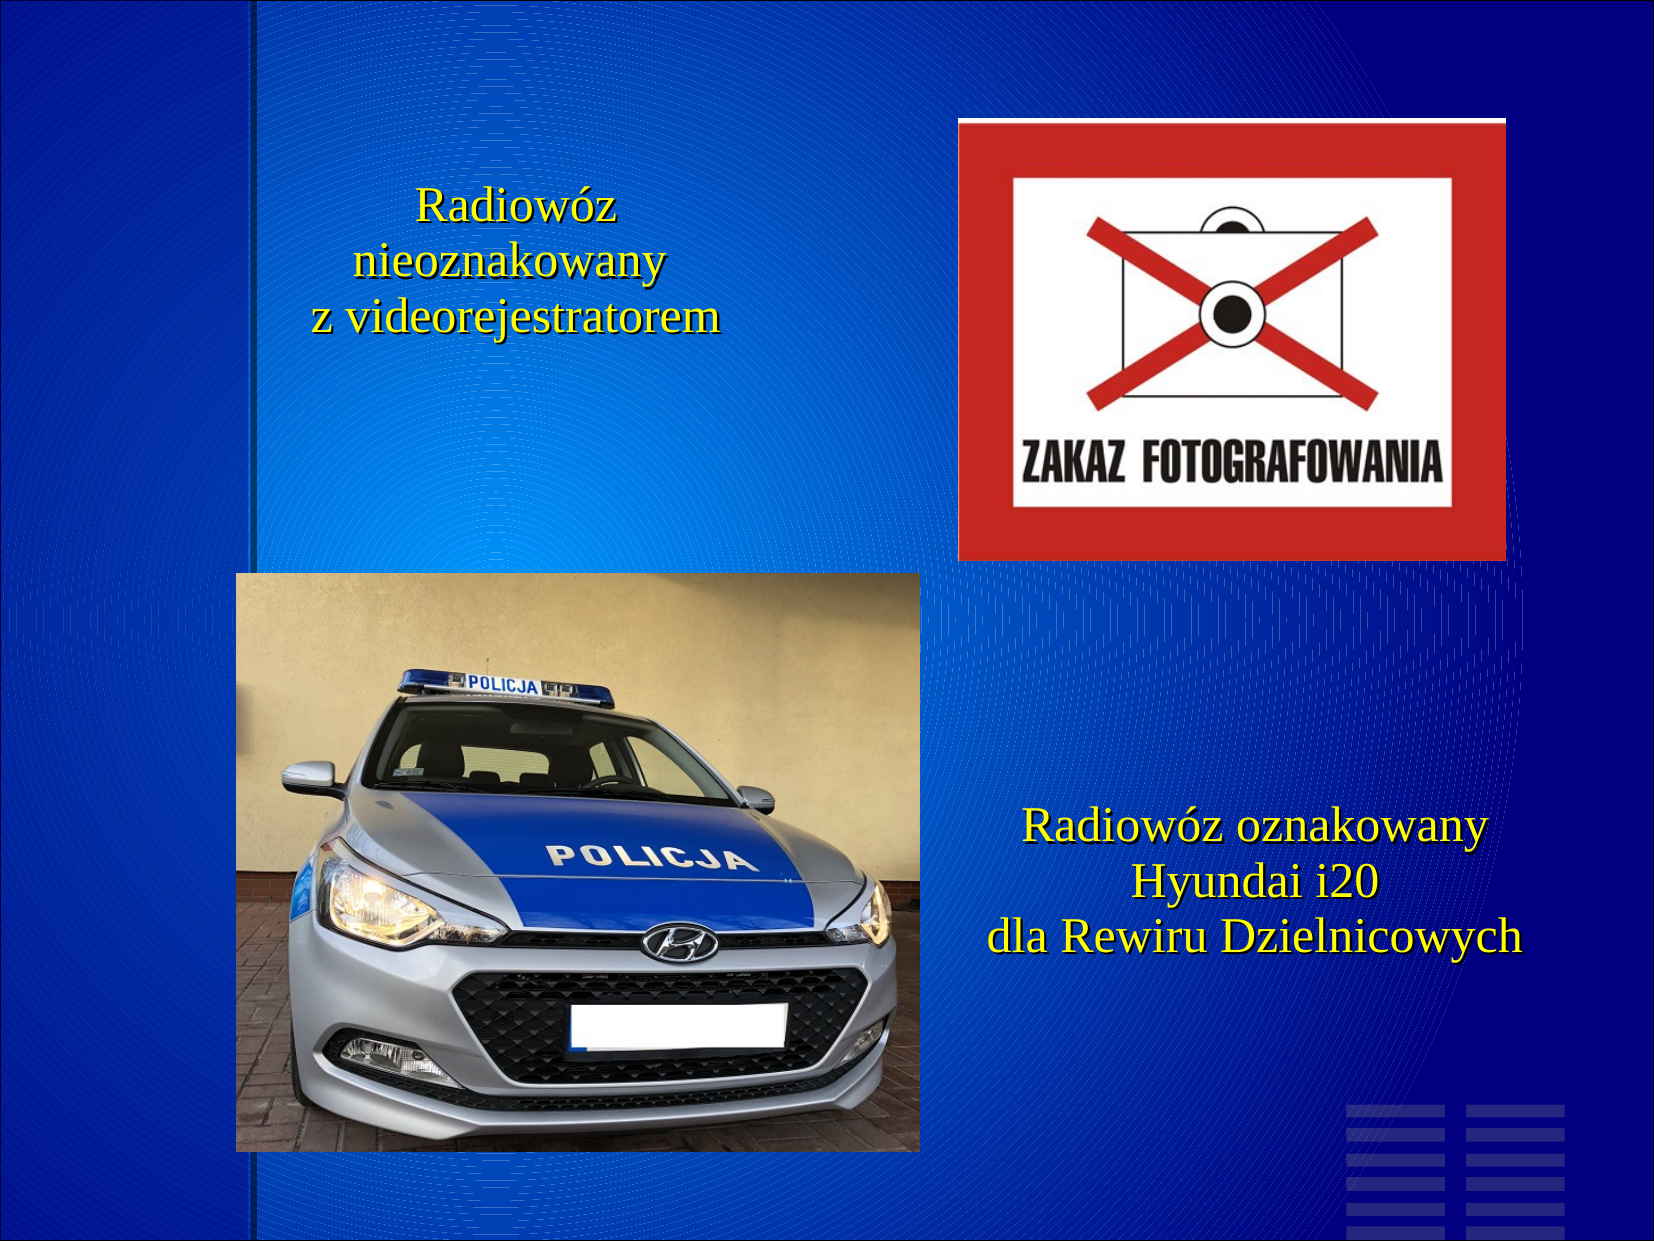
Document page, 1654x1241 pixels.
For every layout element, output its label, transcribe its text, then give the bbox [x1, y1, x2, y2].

picture [958, 118, 1506, 561]
text_box Radiowóz oznakowany Hyundai i20 dla Rewiru Dzielnicowych [974, 797, 1536, 1129]
picture [236, 573, 920, 1152]
text_box Radiowóz nieoznakowany z videorejestratorem [265, 177, 767, 515]
